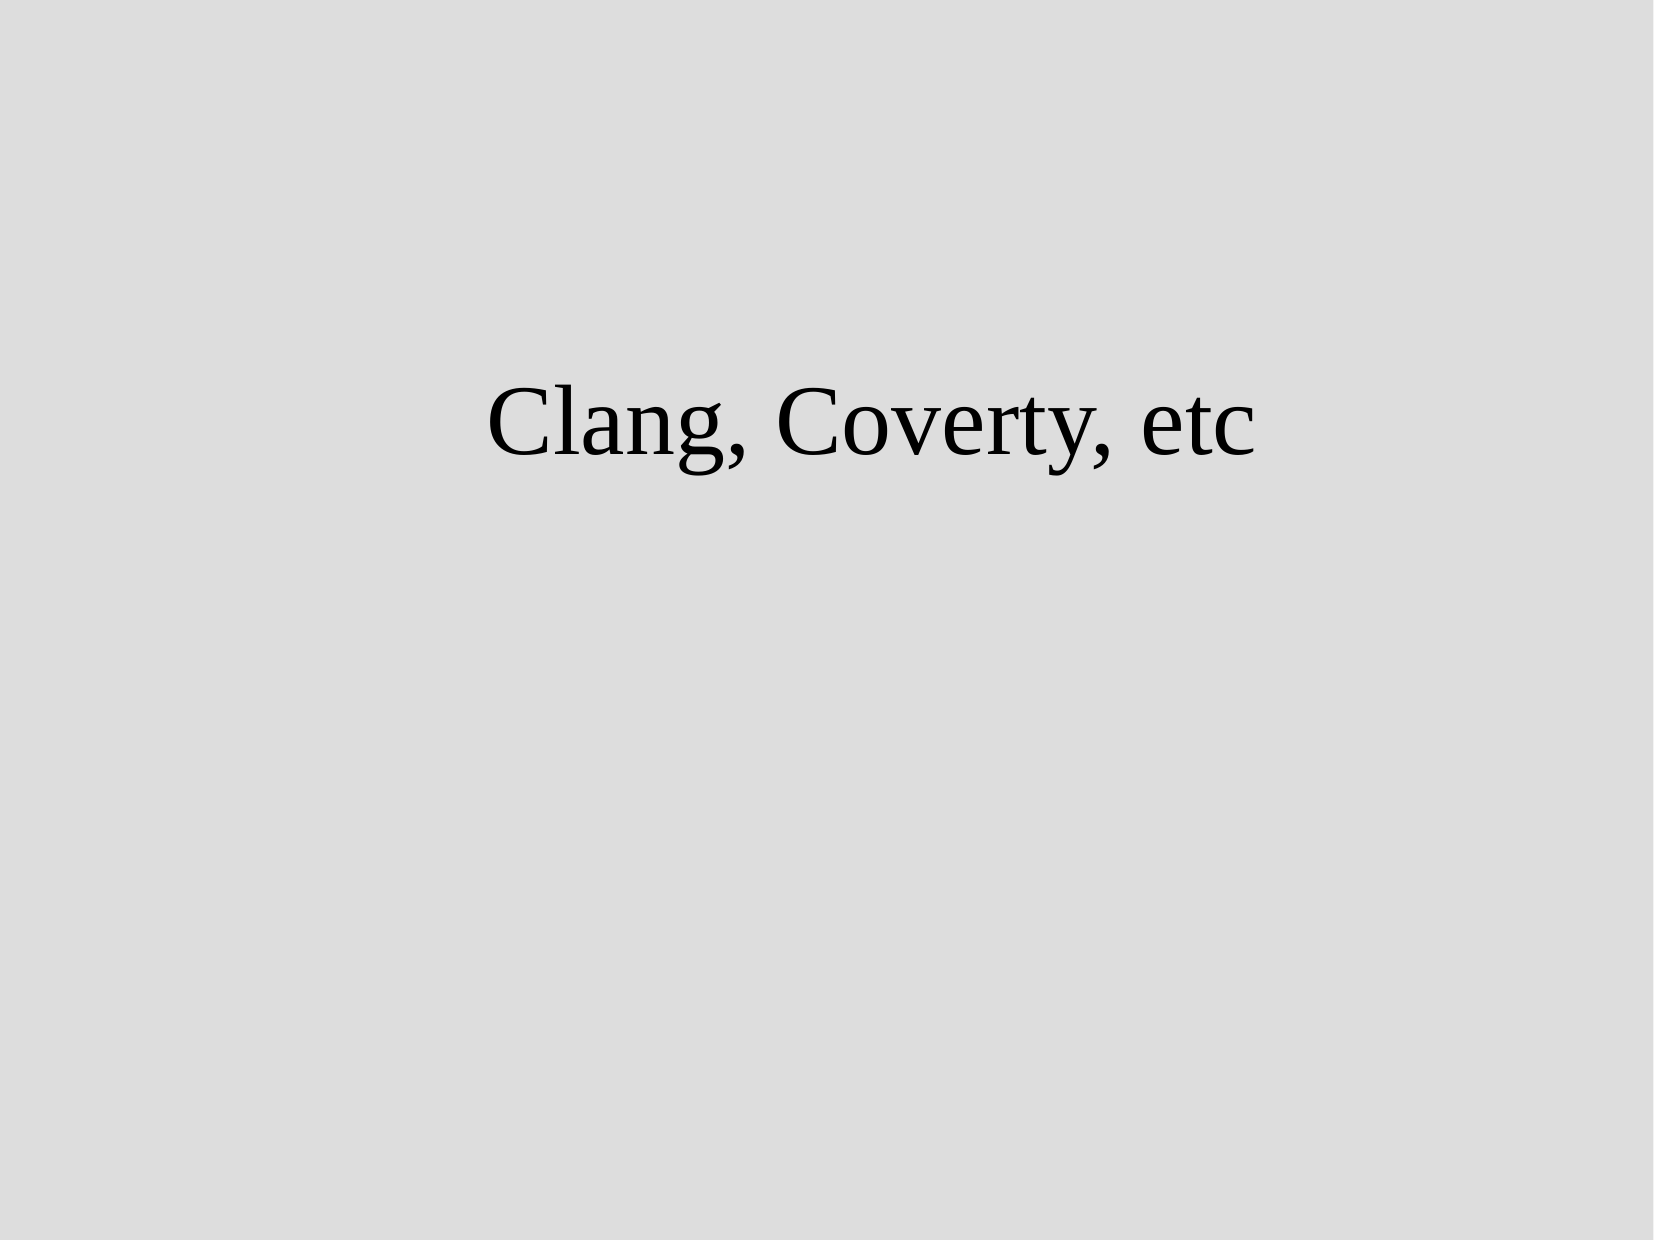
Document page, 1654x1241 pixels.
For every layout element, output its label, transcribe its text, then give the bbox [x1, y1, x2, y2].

subtitle [82, 49, 1571, 1010]
text_box Clang, Coverty, etc [271, 357, 1473, 484]
